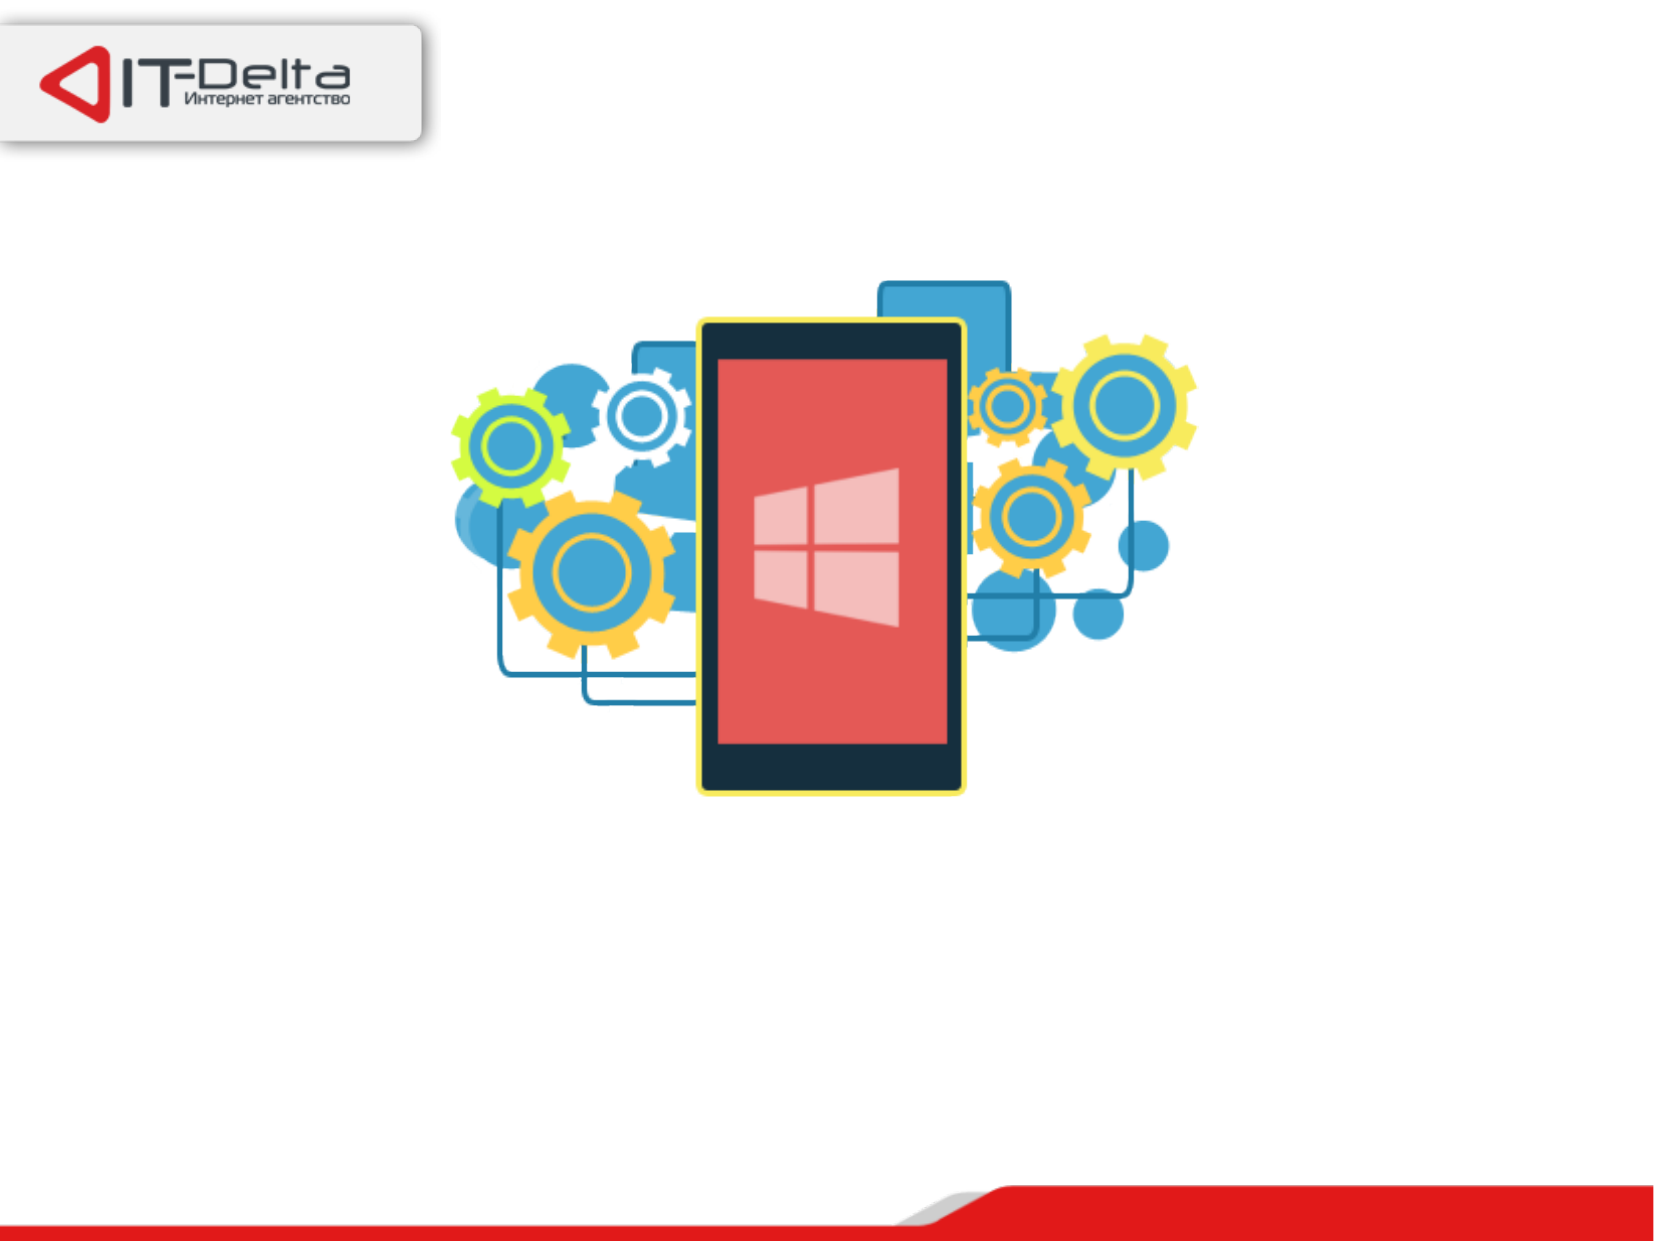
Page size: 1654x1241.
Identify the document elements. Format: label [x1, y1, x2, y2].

picture [437, 271, 1199, 803]
picture [0, 0, 441, 180]
picture [0, 1165, 1654, 1241]
